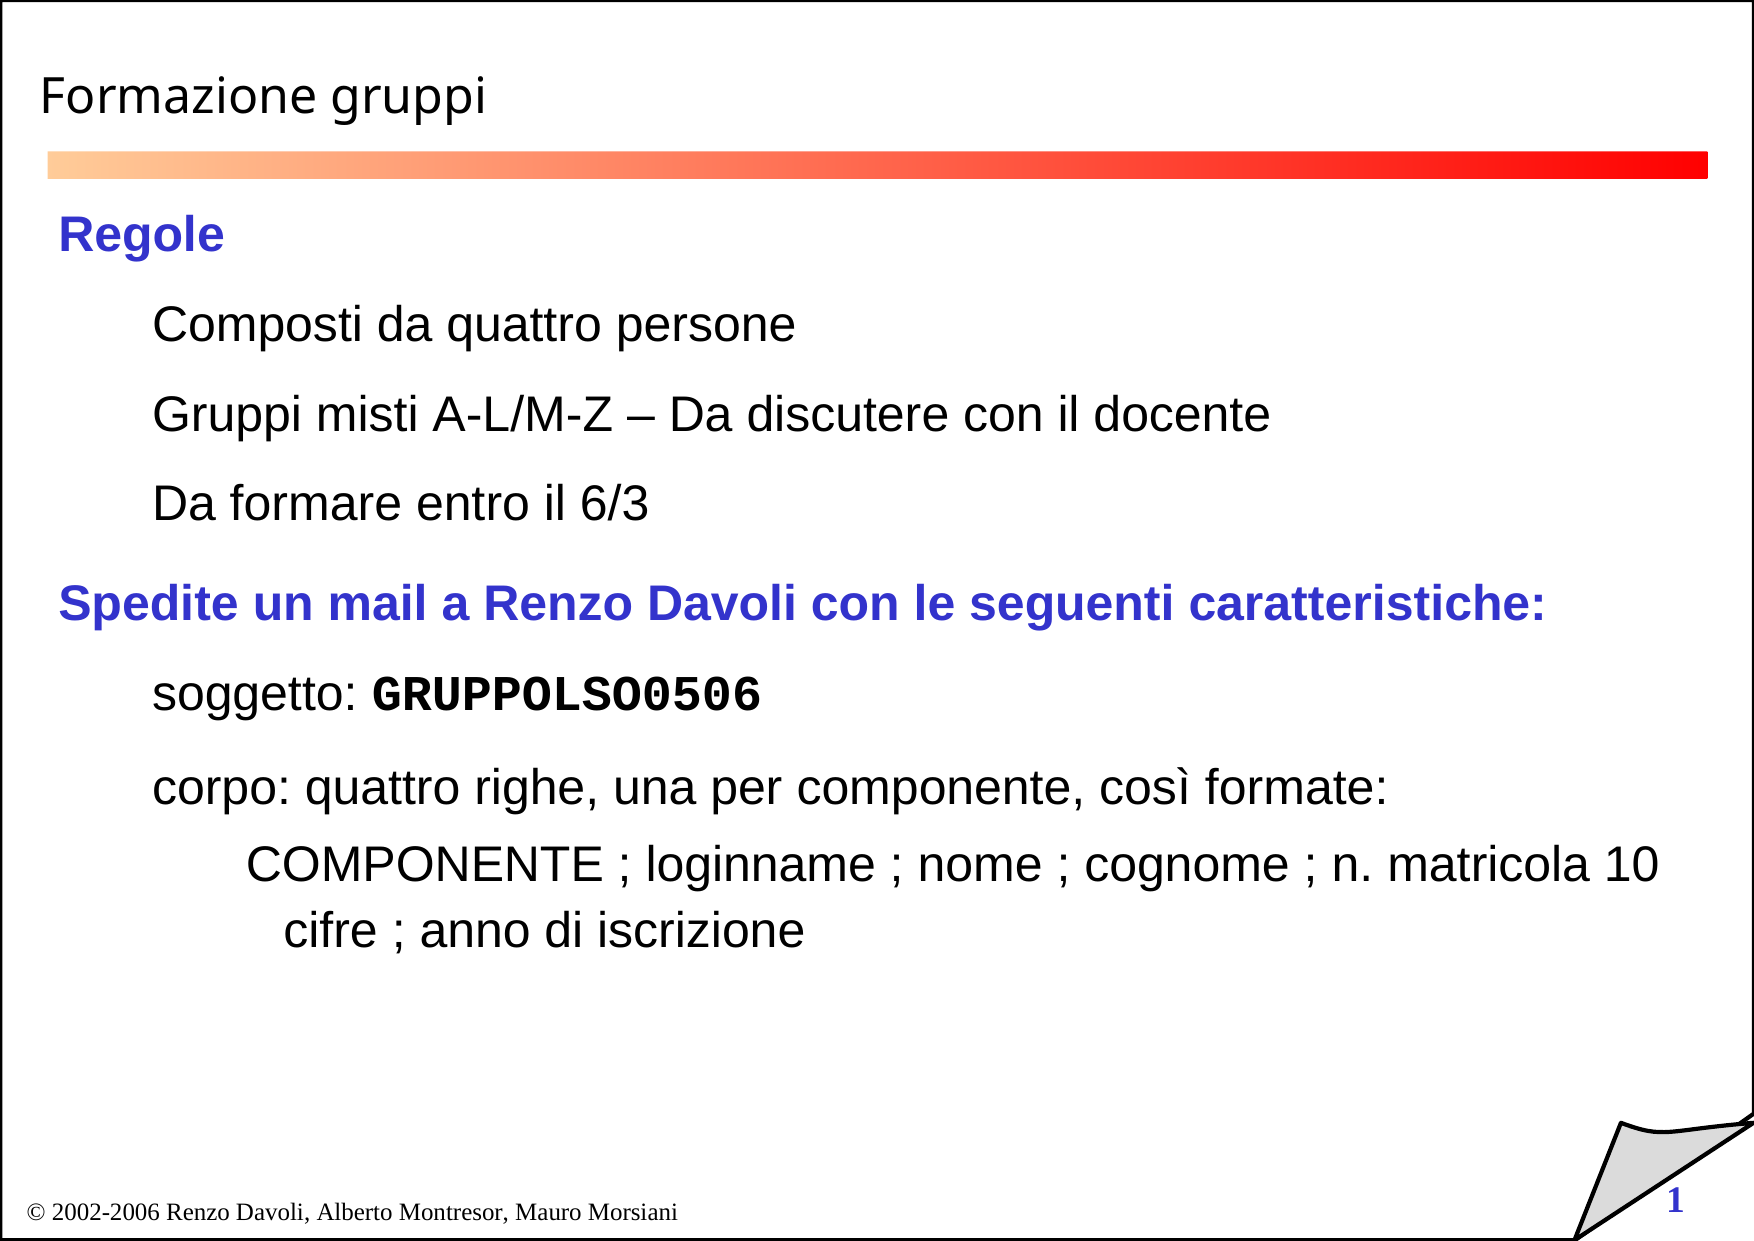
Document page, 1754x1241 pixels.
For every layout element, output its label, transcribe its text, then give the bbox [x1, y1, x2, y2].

title Formazione gruppi [40, 48, 1713, 144]
list Regole Composti da quattro persone Gruppi misti A-L/M-Z – Da discutere con il docente Da formare entro il 6/3 Spedite un mail a Renzo Davoli con le seguenti caratteristiche: soggetto: GRUPPOLSO0506 corpo: quattro righe, una per componente, così formate: COMPONENTE ; loginname ; nome ; cognome ; n. matricola 10 cifre ; anno di iscrizione [58, 206, 1696, 1022]
